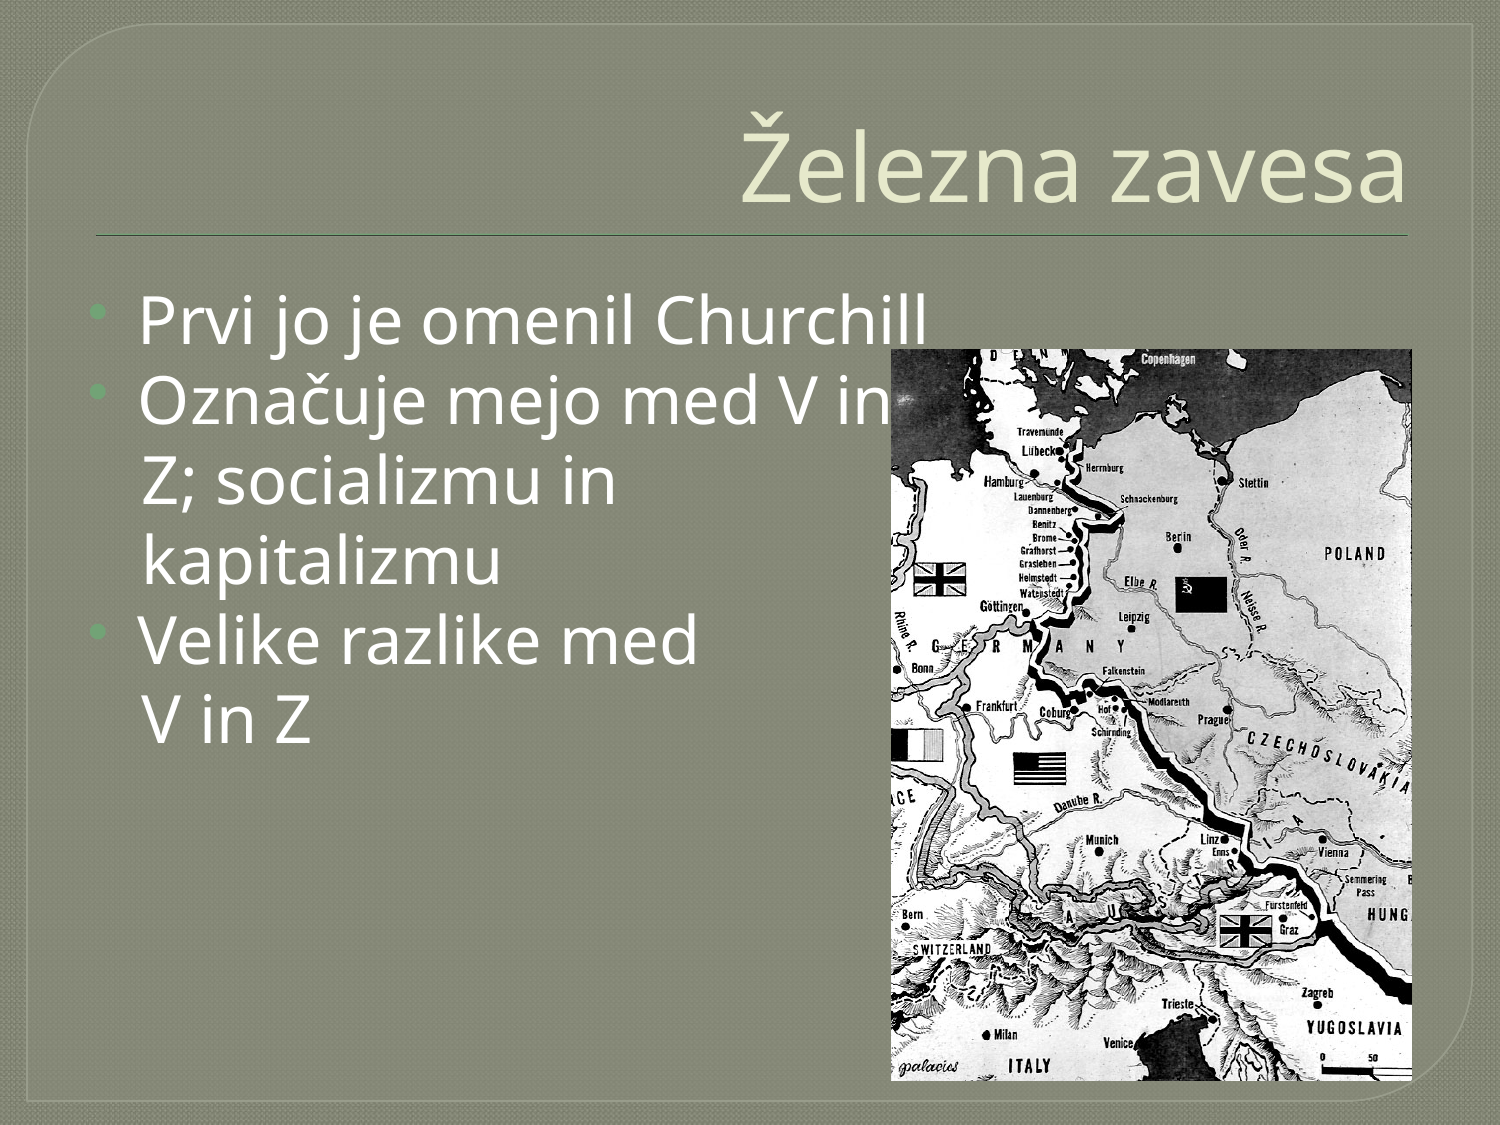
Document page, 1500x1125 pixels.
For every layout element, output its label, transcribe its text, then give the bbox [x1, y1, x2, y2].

list Prvi jo je omenil Churchill Označuje mejo med V in Z; socializmu in kapitalizmu Velike razlike med V in Z [75, 270, 1425, 1013]
title Železna zavesa [75, 41, 1425, 230]
picture [0, 0, 1500, 1125]
